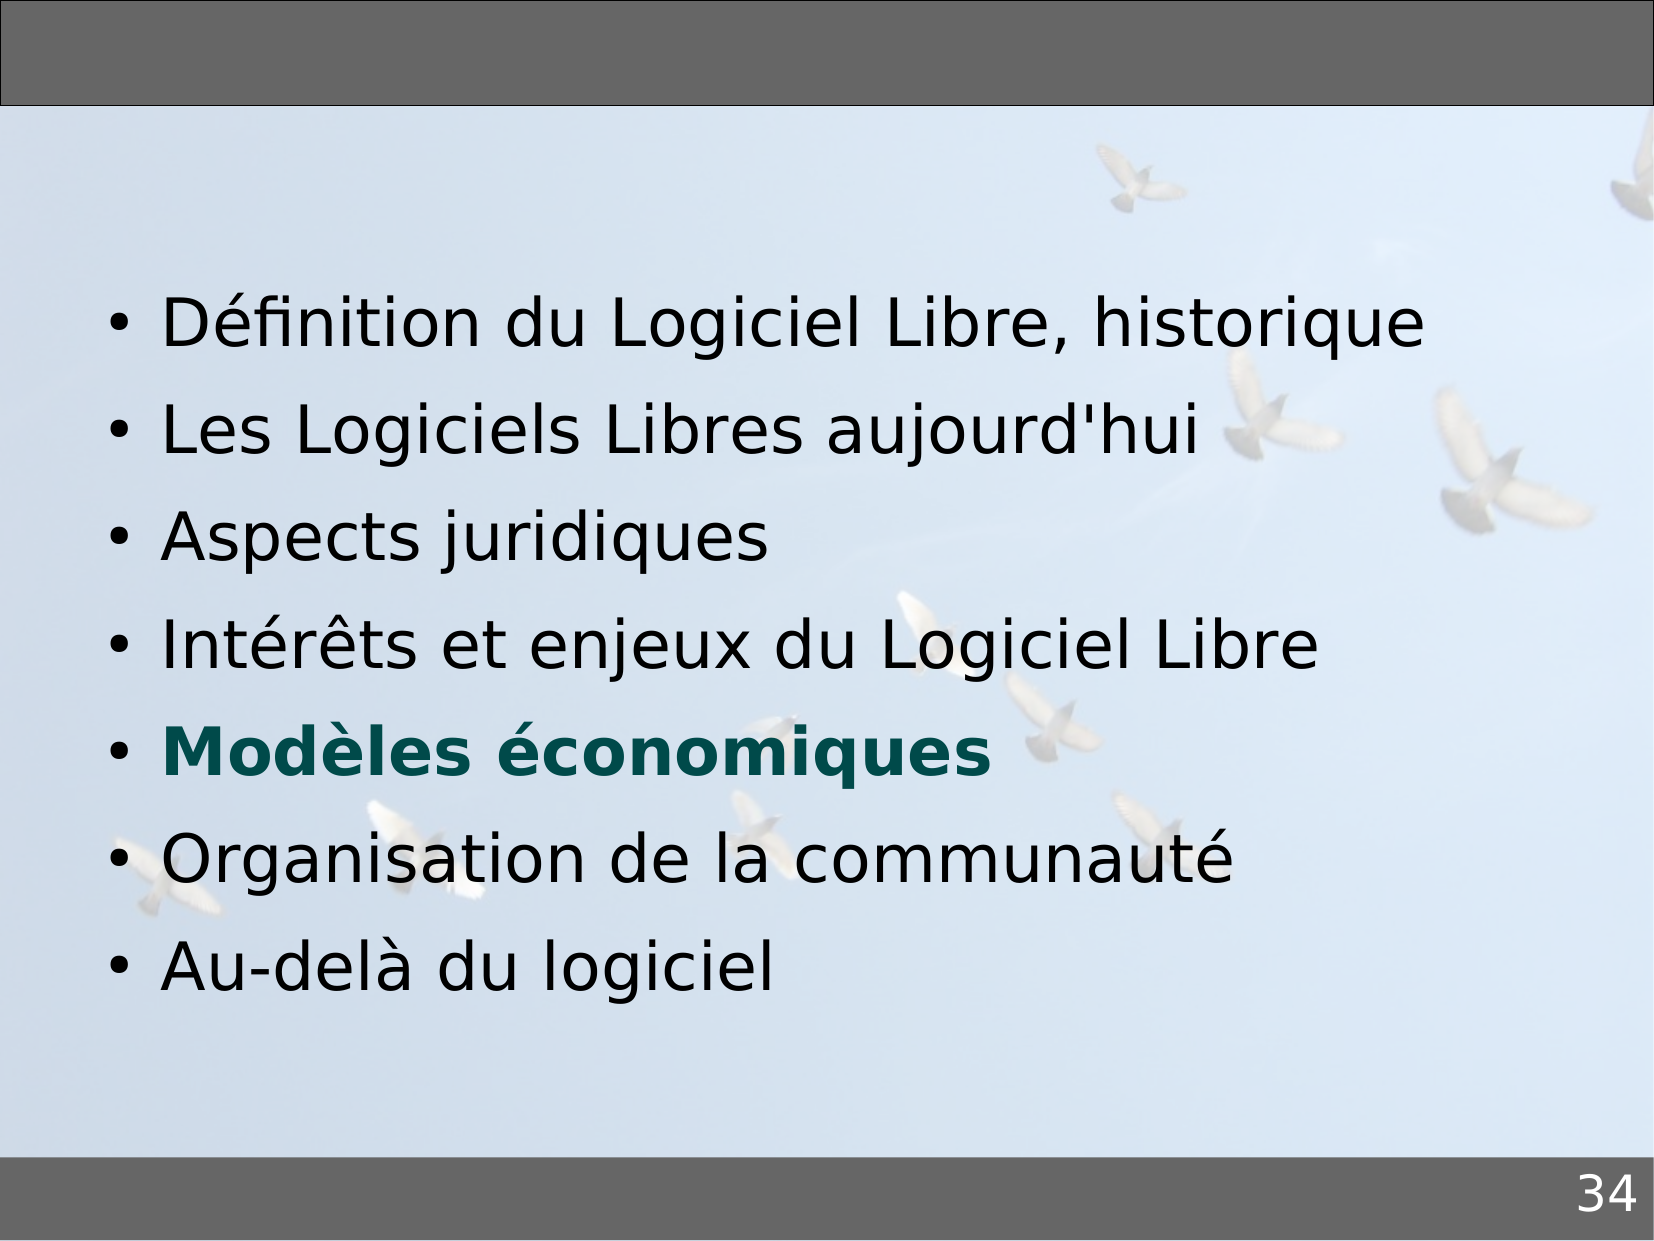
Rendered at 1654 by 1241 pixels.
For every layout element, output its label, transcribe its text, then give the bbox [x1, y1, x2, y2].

list Définition du Logiciel Libre, historique Les Logiciels Libres aujourd'hui Aspects juridiques Intérêts et enjeux du Logiciel Libre Modèles économiques Organisation de la communauté Au-delà du logiciel [89, 284, 1578, 1006]
